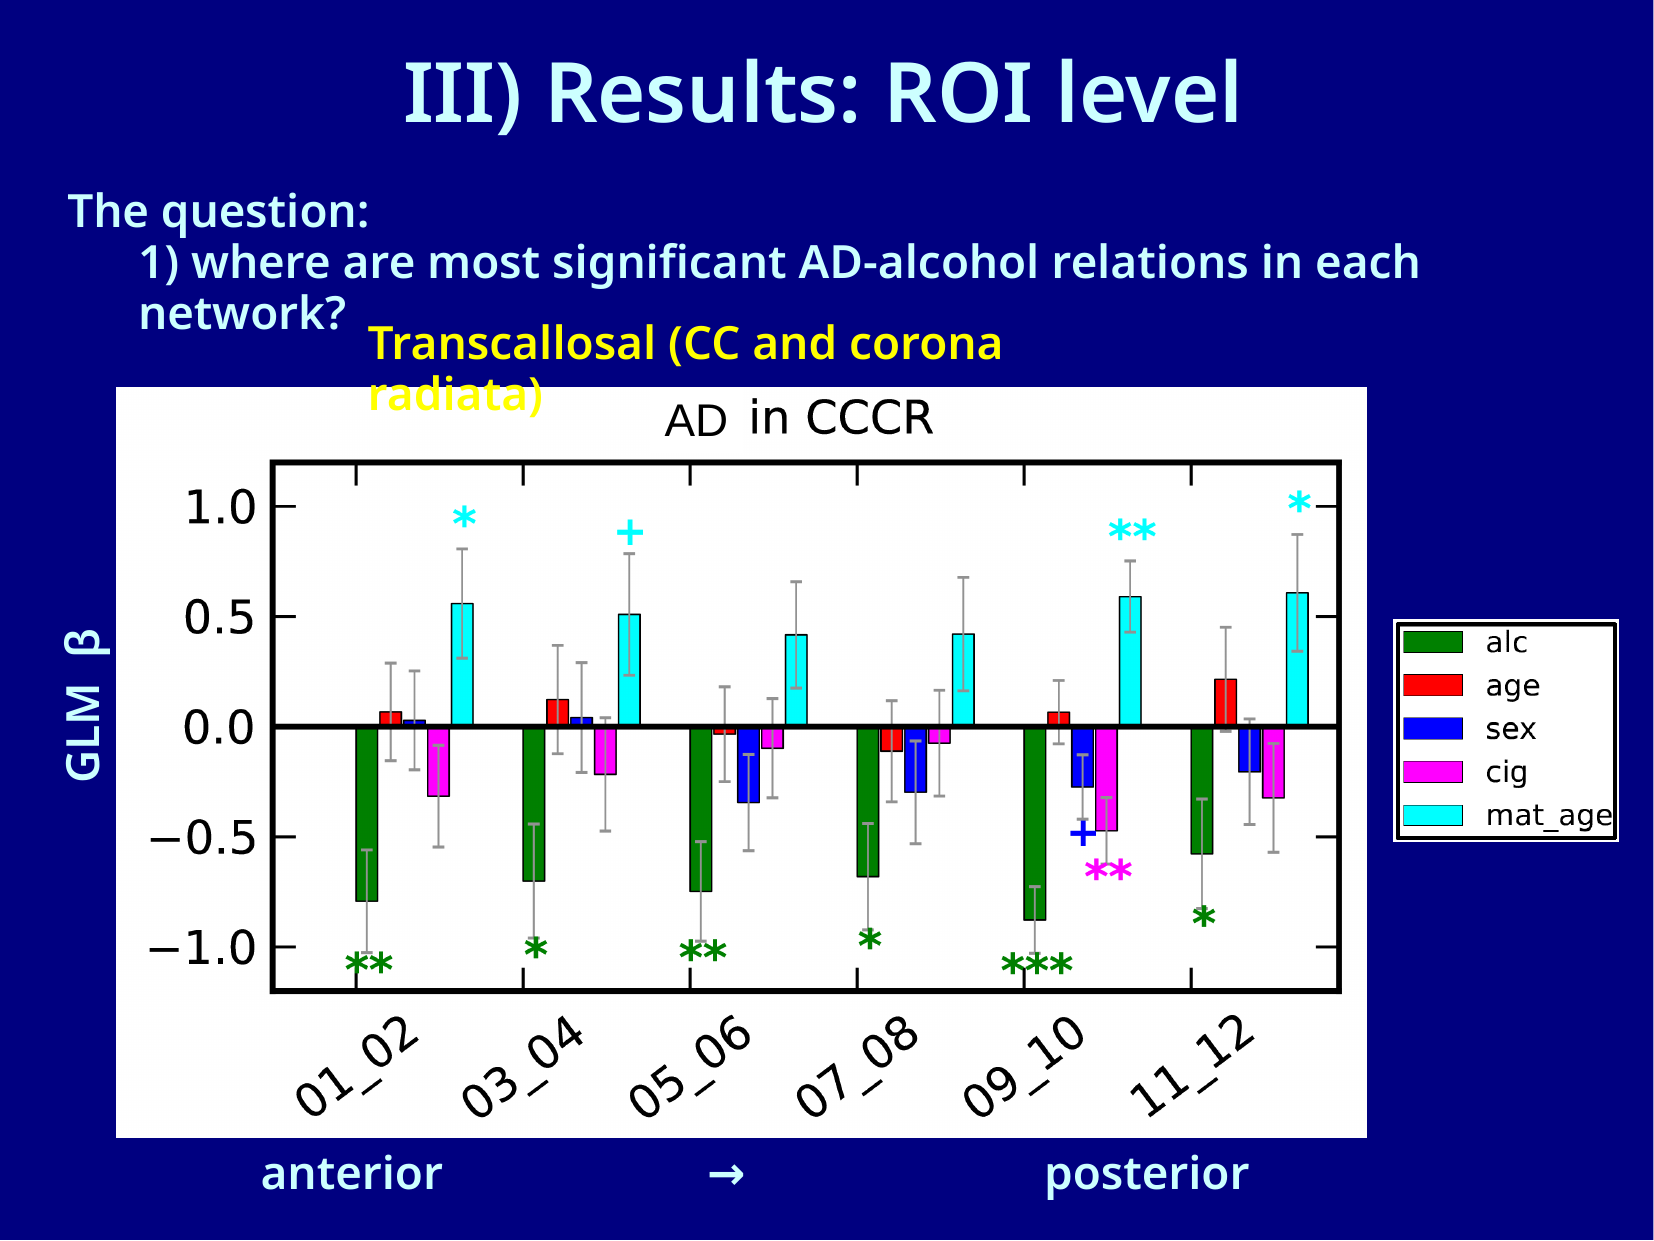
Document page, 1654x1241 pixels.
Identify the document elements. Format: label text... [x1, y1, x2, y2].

text_box AD [649, 401, 744, 454]
title III) Results: ROI level [0, 23, 1654, 160]
text_box anterior → posterior [245, 1137, 1435, 1230]
text_box The question: 1) where are most significant AD-alcohol relations in each network? [52, 175, 1517, 371]
picture [509, 401, 519, 406]
picture [422, 401, 432, 406]
picture [116, 387, 1367, 1138]
text_box GLM β [47, 597, 140, 799]
picture [463, 401, 473, 406]
text_box Transcallosal (CC and corona radiata) [353, 308, 1176, 401]
picture [1393, 619, 1619, 842]
picture [394, 401, 404, 406]
